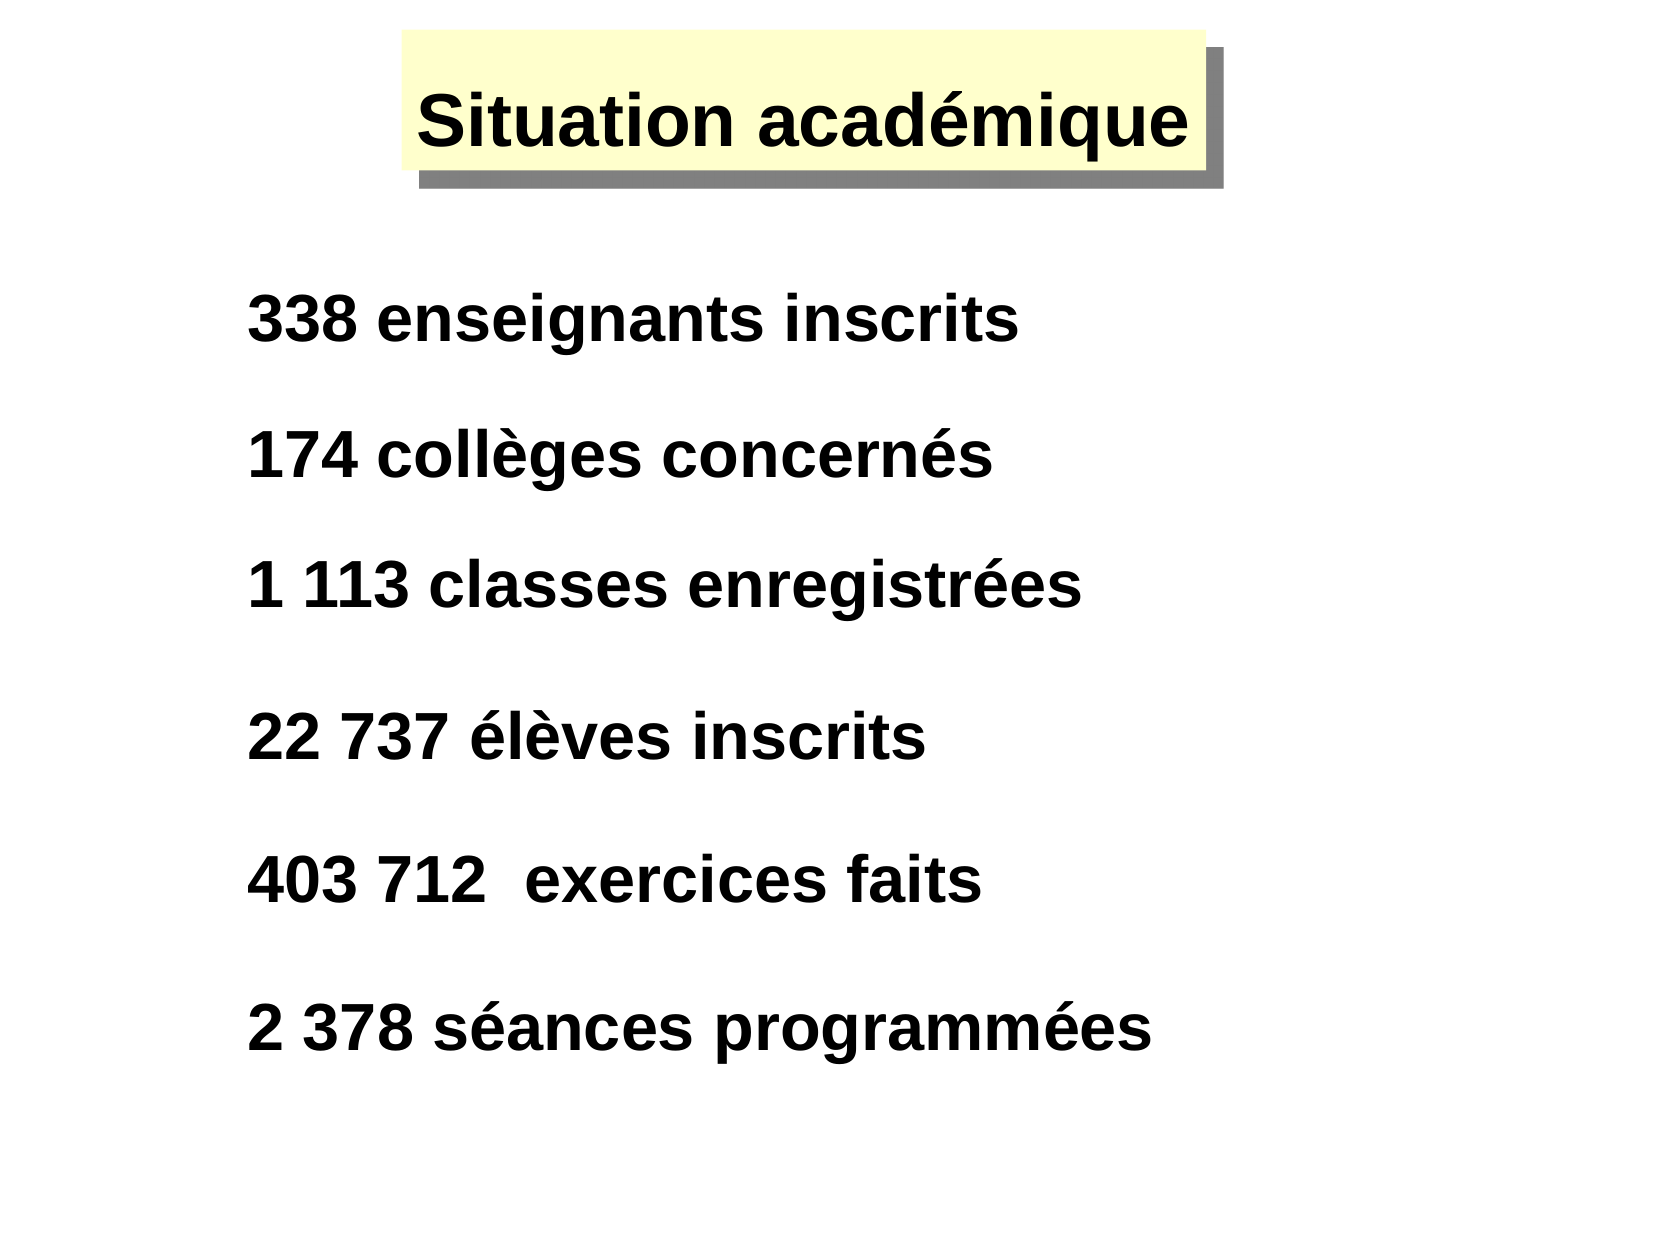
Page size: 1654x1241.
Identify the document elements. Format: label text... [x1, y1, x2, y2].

text_box Situation académique [401, 29, 1207, 129]
text_box 338 enseignants inscrits [177, 236, 1447, 326]
text_box 1 113 classes enregistrées [177, 502, 1447, 592]
text_box 403 712 exercices faits [177, 797, 1447, 887]
text_box 22 737 élèves inscrits [177, 654, 1447, 745]
text_box 2 378 séances programmées [177, 944, 1447, 1035]
text_box 174 collèges concernés [177, 372, 1447, 462]
